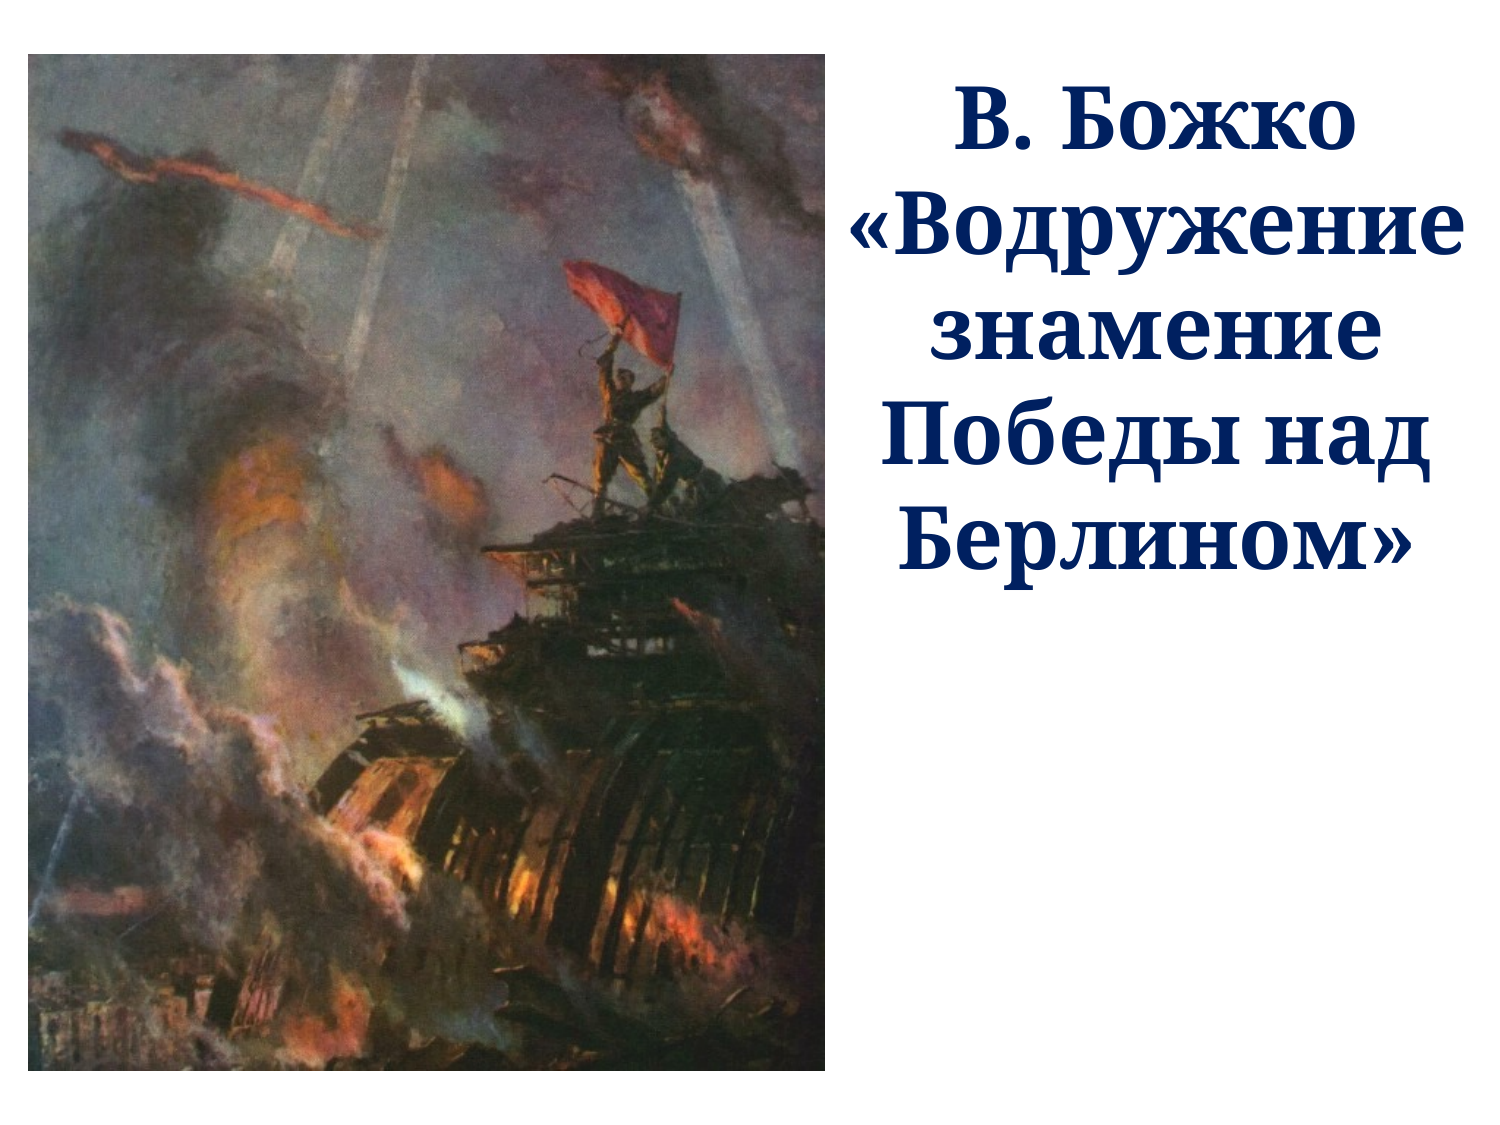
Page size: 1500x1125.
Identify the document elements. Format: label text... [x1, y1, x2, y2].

title В. Божко «Водружение знамение Победы над Берлином» [825, 54, 1500, 643]
picture [28, 54, 825, 1071]
